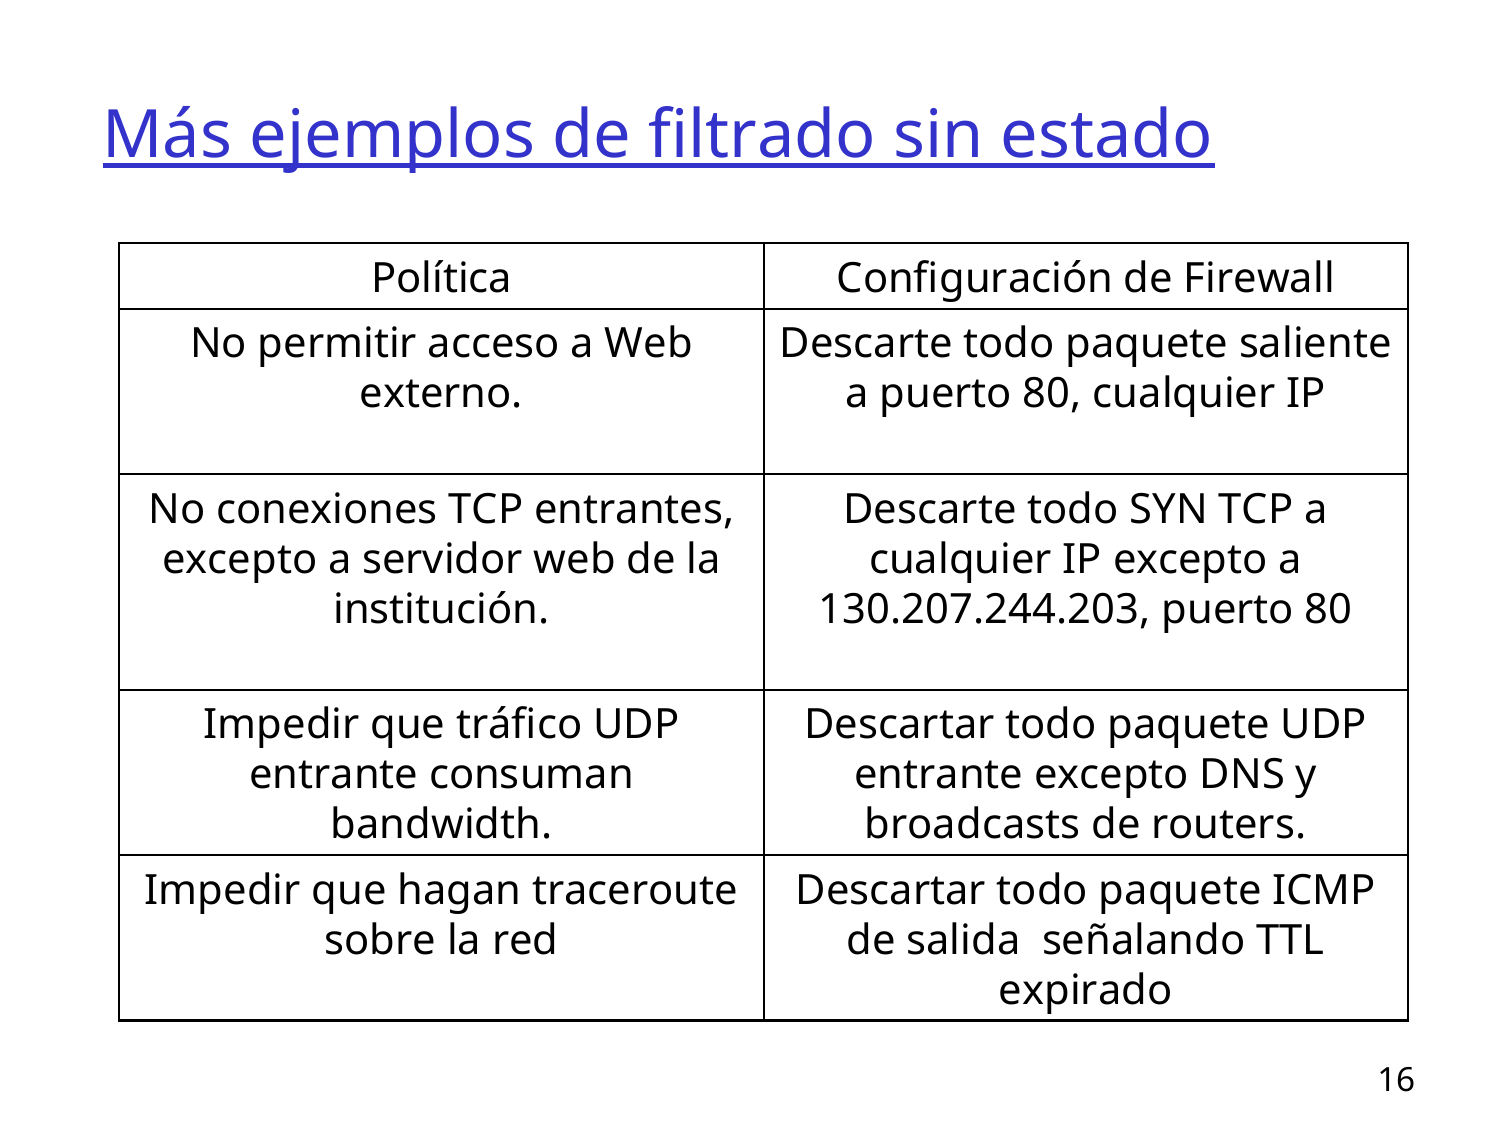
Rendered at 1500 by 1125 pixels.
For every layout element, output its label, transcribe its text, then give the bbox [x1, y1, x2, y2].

table_cell No conexiones TCP entrantes, excepto a servidor web de la institución. [120, 475, 763, 689]
table_cell Descartar todo paquete ICMP de salida señalando TTL expirado [765, 856, 1407, 1019]
table_cell No permitir acceso a Web externo. [120, 310, 763, 473]
table_header Política [120, 244, 763, 308]
table_header Configuración de Firewall [765, 244, 1407, 308]
table_cell Descarte todo SYN TCP a cualquier IP excepto a 130.207.244.203, puerto 80 [765, 475, 1407, 689]
table_cell Descarte todo paquete saliente a puerto 80, cualquier IP [765, 310, 1407, 473]
table_cell Descartar todo paquete UDP entrante excepto DNS y broadcasts de routers. [765, 691, 1407, 854]
table_cell Impedir que tráfico UDP entrante consuman bandwidth. [120, 691, 763, 854]
table_cell Impedir que hagan traceroute sobre la red [120, 856, 763, 1019]
title Más ejemplos de filtrado sin estado [87, 23, 1363, 239]
